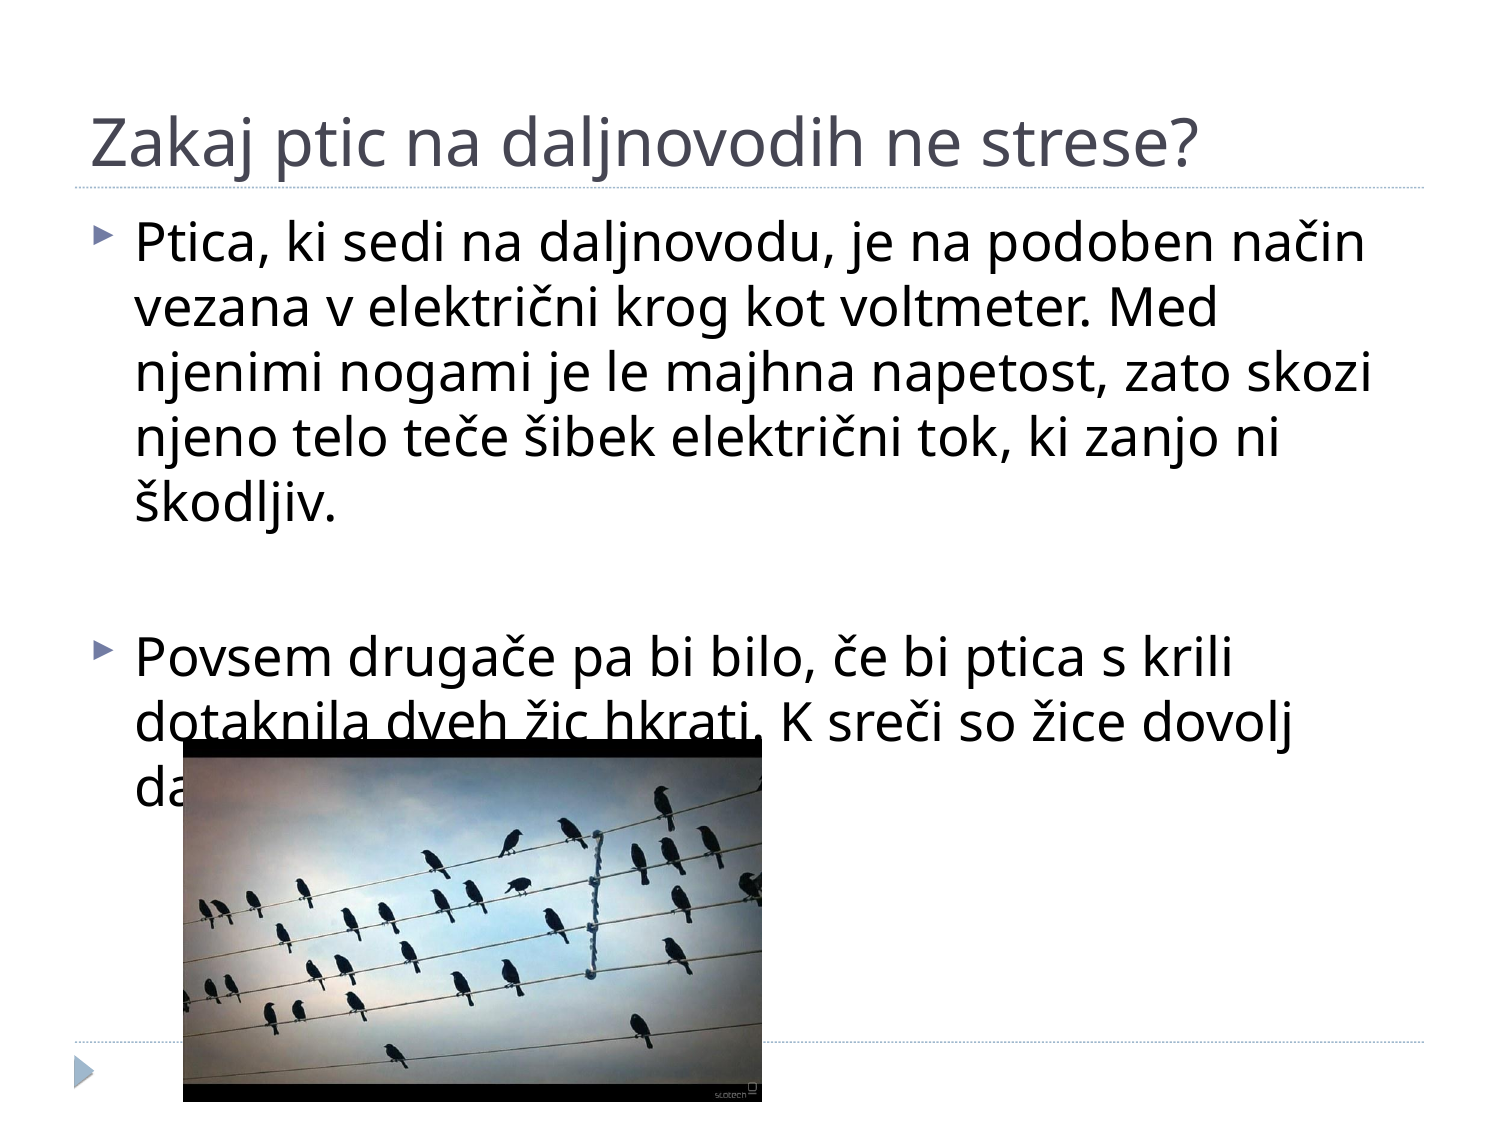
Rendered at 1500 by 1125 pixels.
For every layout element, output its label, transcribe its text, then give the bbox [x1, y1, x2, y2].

list Ptica, ki sedi na daljnovodu, je na podoben način vezana v električni krog kot voltmeter. Med njenimi nogami je le majhna napetost, zato skozi njeno telo teče šibek električni tok, ki zanjo ni škodljiv. Povsem drugače pa bi bilo, če bi ptica s krili dotaknila dveh žic hkrati. K sreči so žice dovolj daleč narazen. [75, 200, 1425, 1010]
title Zakaj ptic na daljnovodih ne strese? [75, 24, 1425, 188]
picture [183, 739, 762, 1102]
